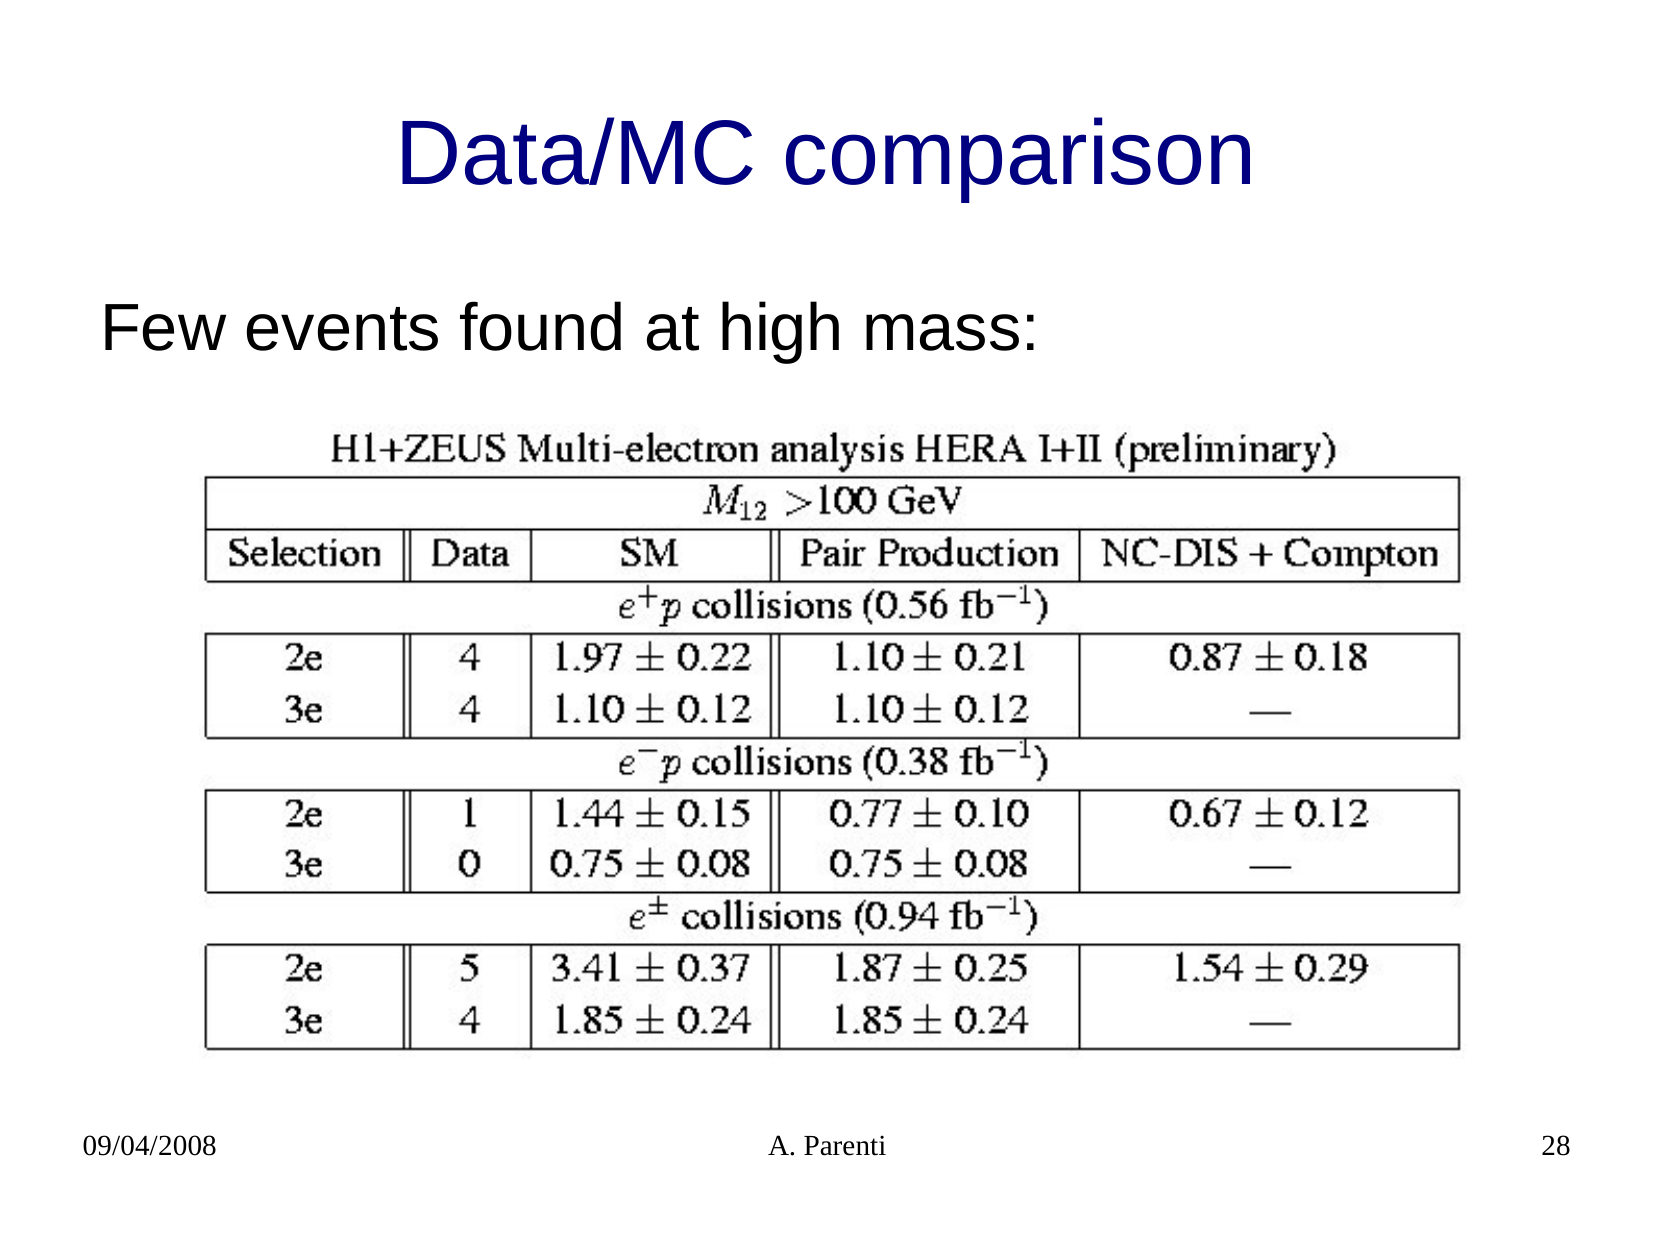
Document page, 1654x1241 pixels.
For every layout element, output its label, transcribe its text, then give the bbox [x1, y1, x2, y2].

picture [199, 408, 1469, 1061]
title Data/MC comparison [82, 49, 1571, 257]
list Few events found at high mass: [82, 290, 1571, 1109]
